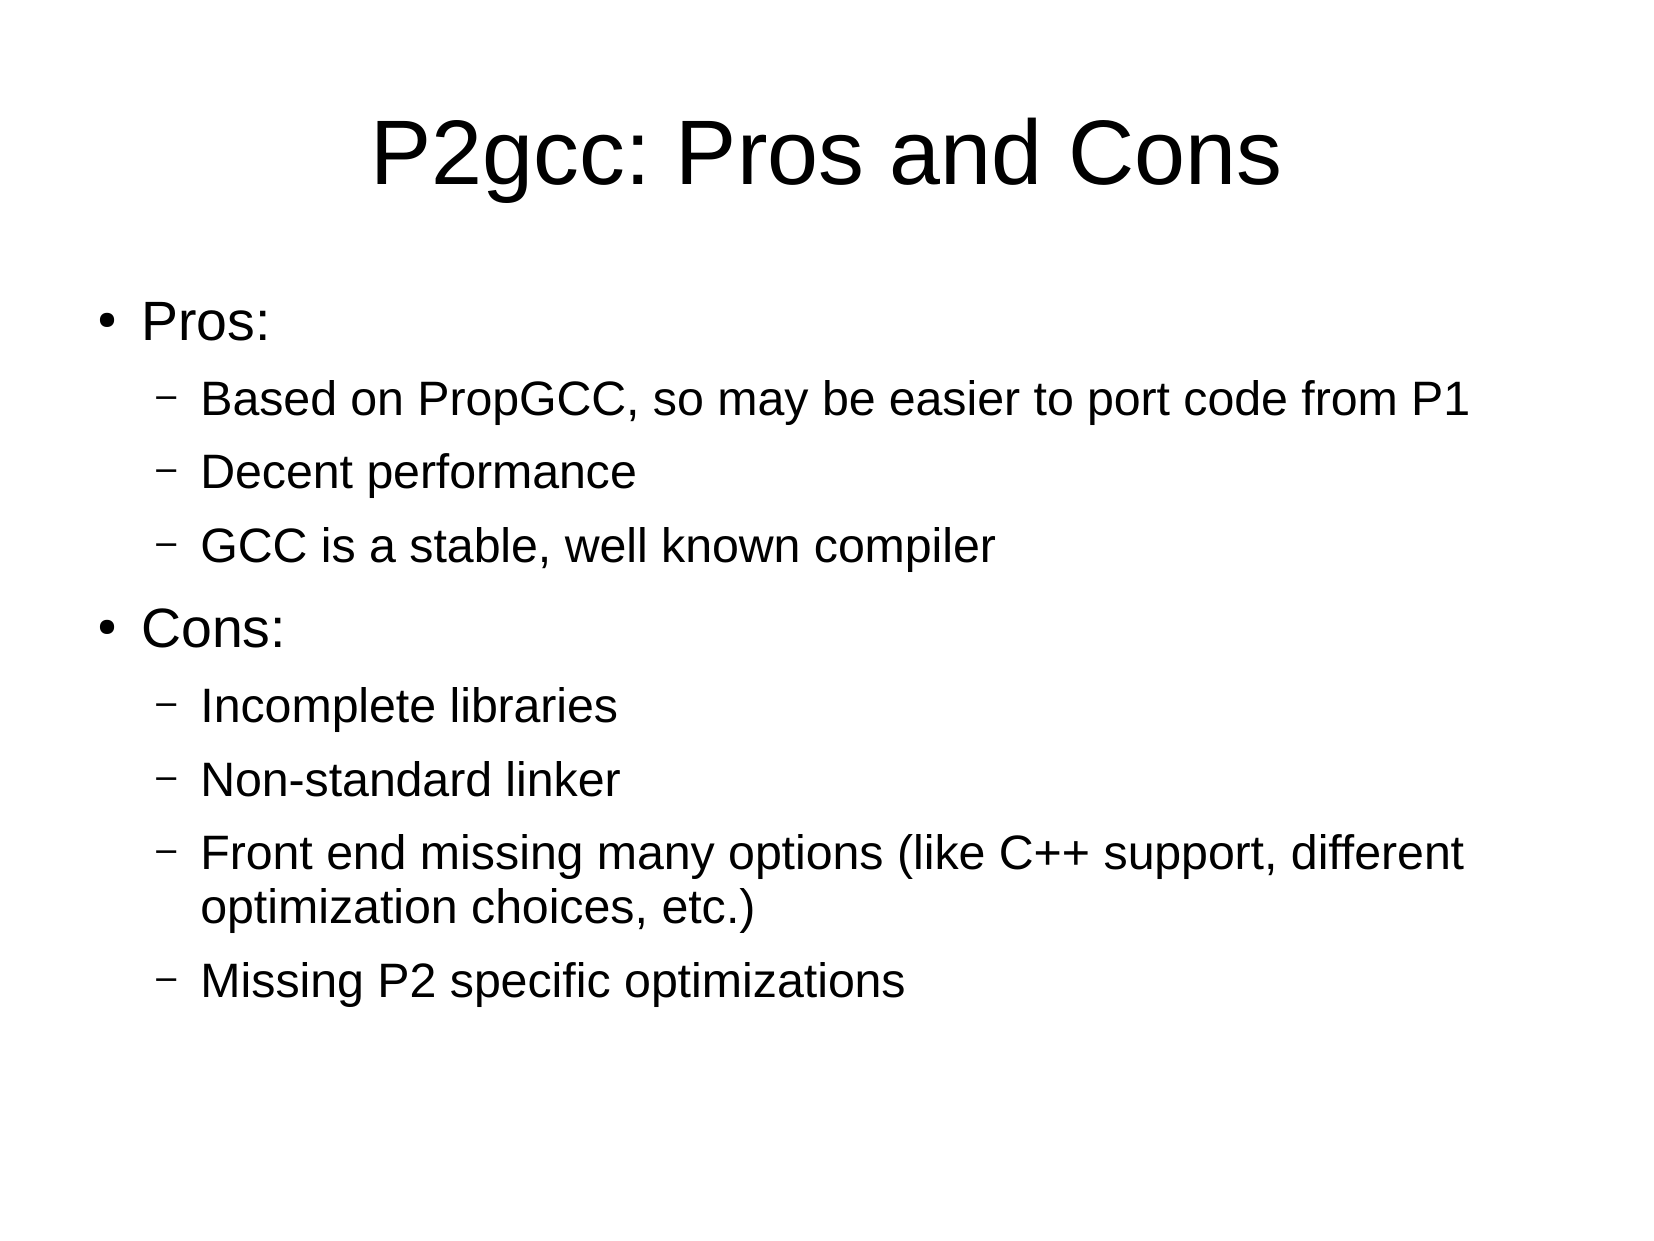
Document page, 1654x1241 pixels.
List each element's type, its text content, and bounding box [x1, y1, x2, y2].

list Pros: Based on PropGCC, so may be easier to port code from P1 Decent performance GCC is a stable, well known compiler Cons: Incomplete libraries Non-standard linker Front end missing many options (like C++ support, different optimization choices, etc.) Missing P2 specific optimizations [82, 290, 1571, 1010]
title P2gcc: Pros and Cons [82, 49, 1571, 257]
